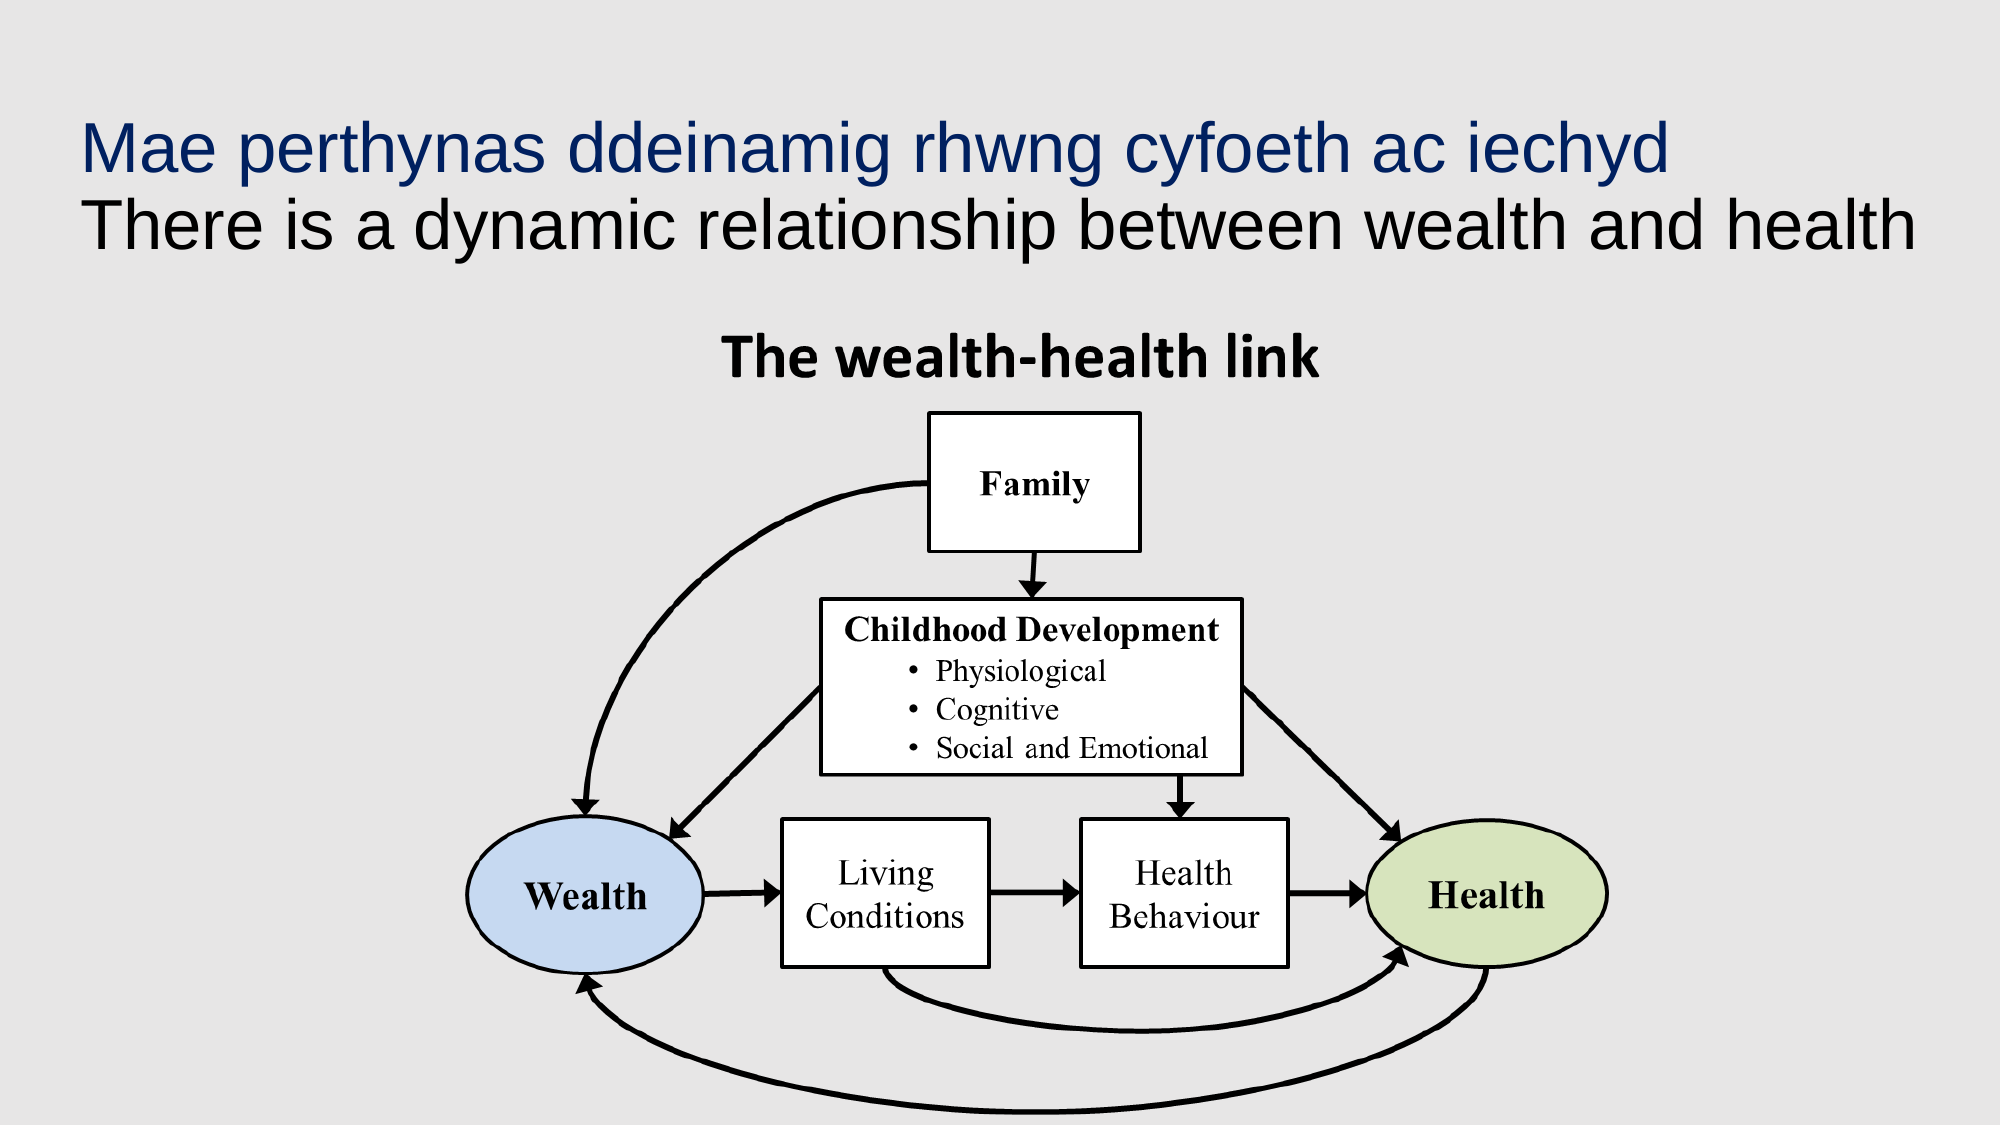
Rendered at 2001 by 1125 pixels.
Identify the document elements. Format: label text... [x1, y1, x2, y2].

title Mae perthynas ddeinamig rhwng cyfoeth ac iechyd There is a dynamic relationship between wealth and health [65, 79, 1970, 297]
picture [369, 297, 1672, 1116]
